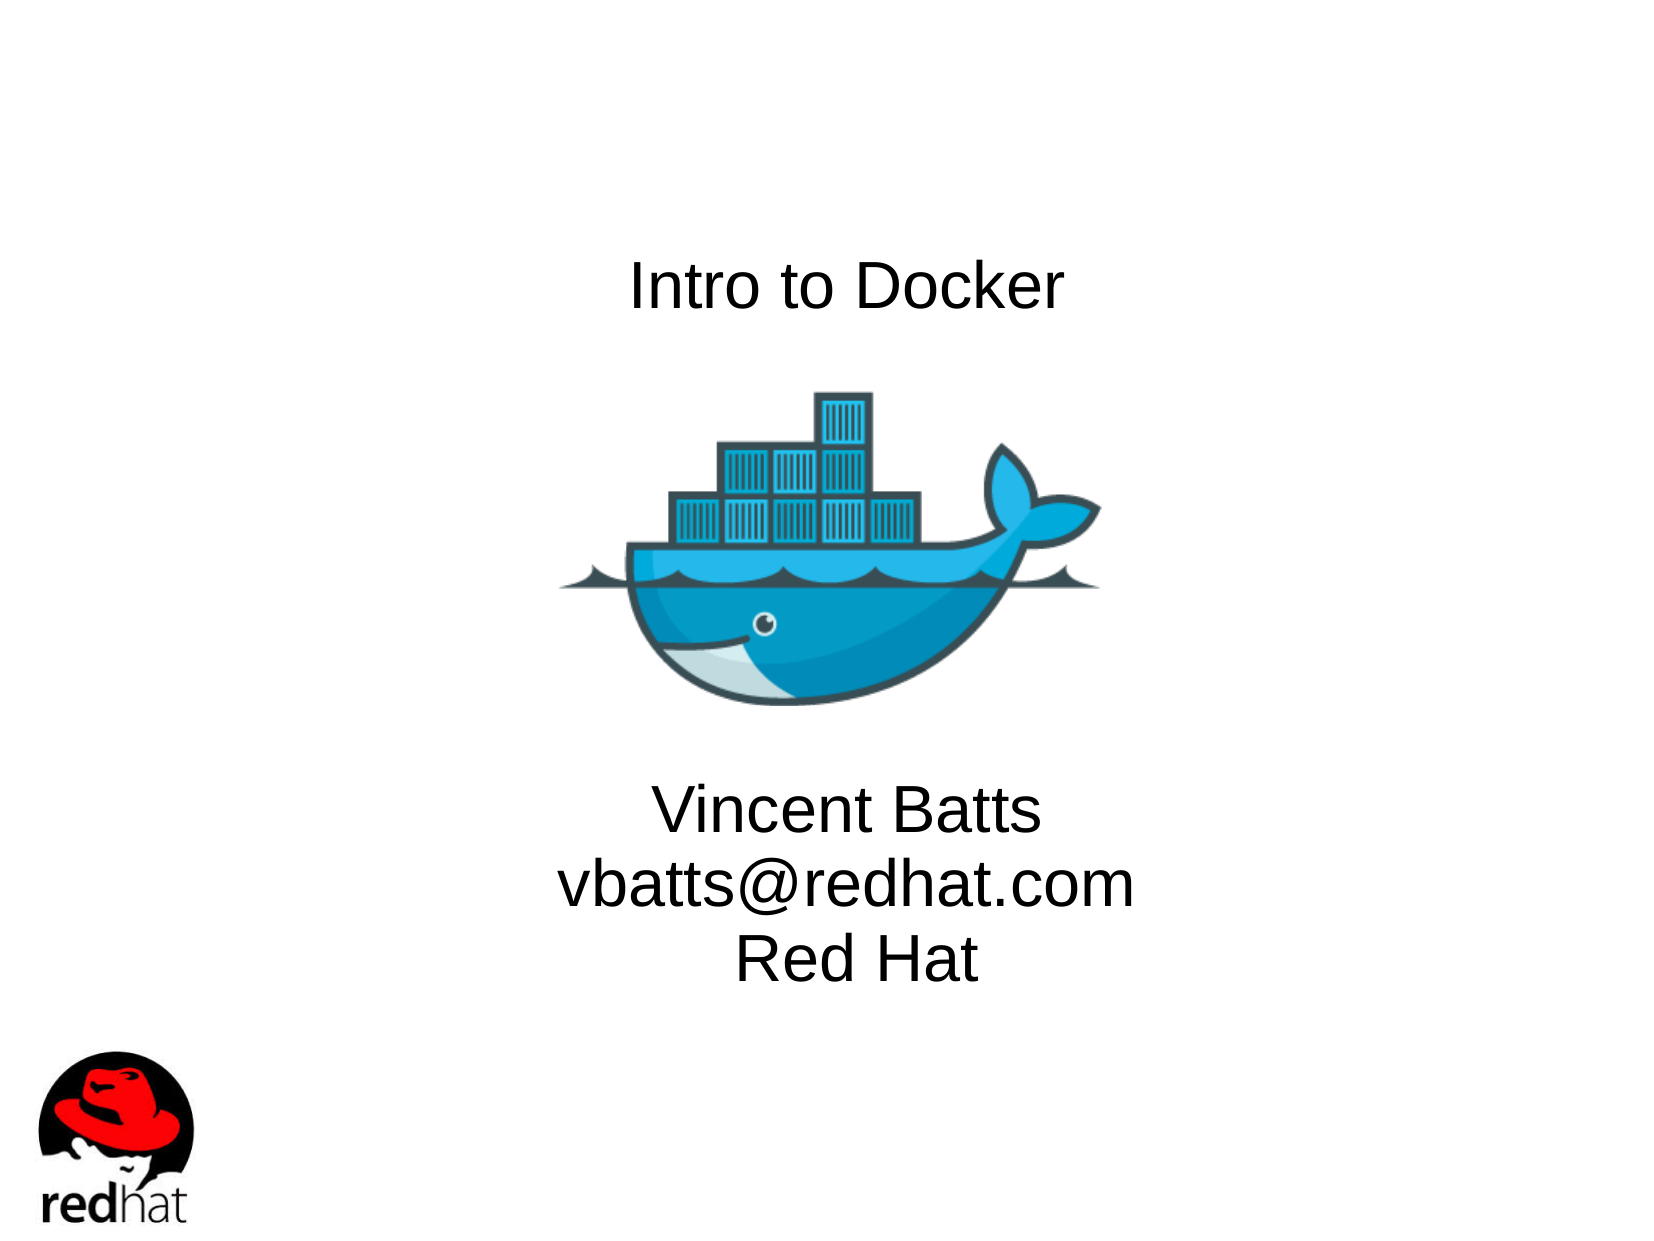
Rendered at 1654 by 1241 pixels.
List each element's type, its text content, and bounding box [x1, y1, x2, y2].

text_box Intro to Docker Vincent Batts vbatts@redhat.com Red Hat [150, 240, 1546, 1004]
picture [35, 1049, 196, 1226]
